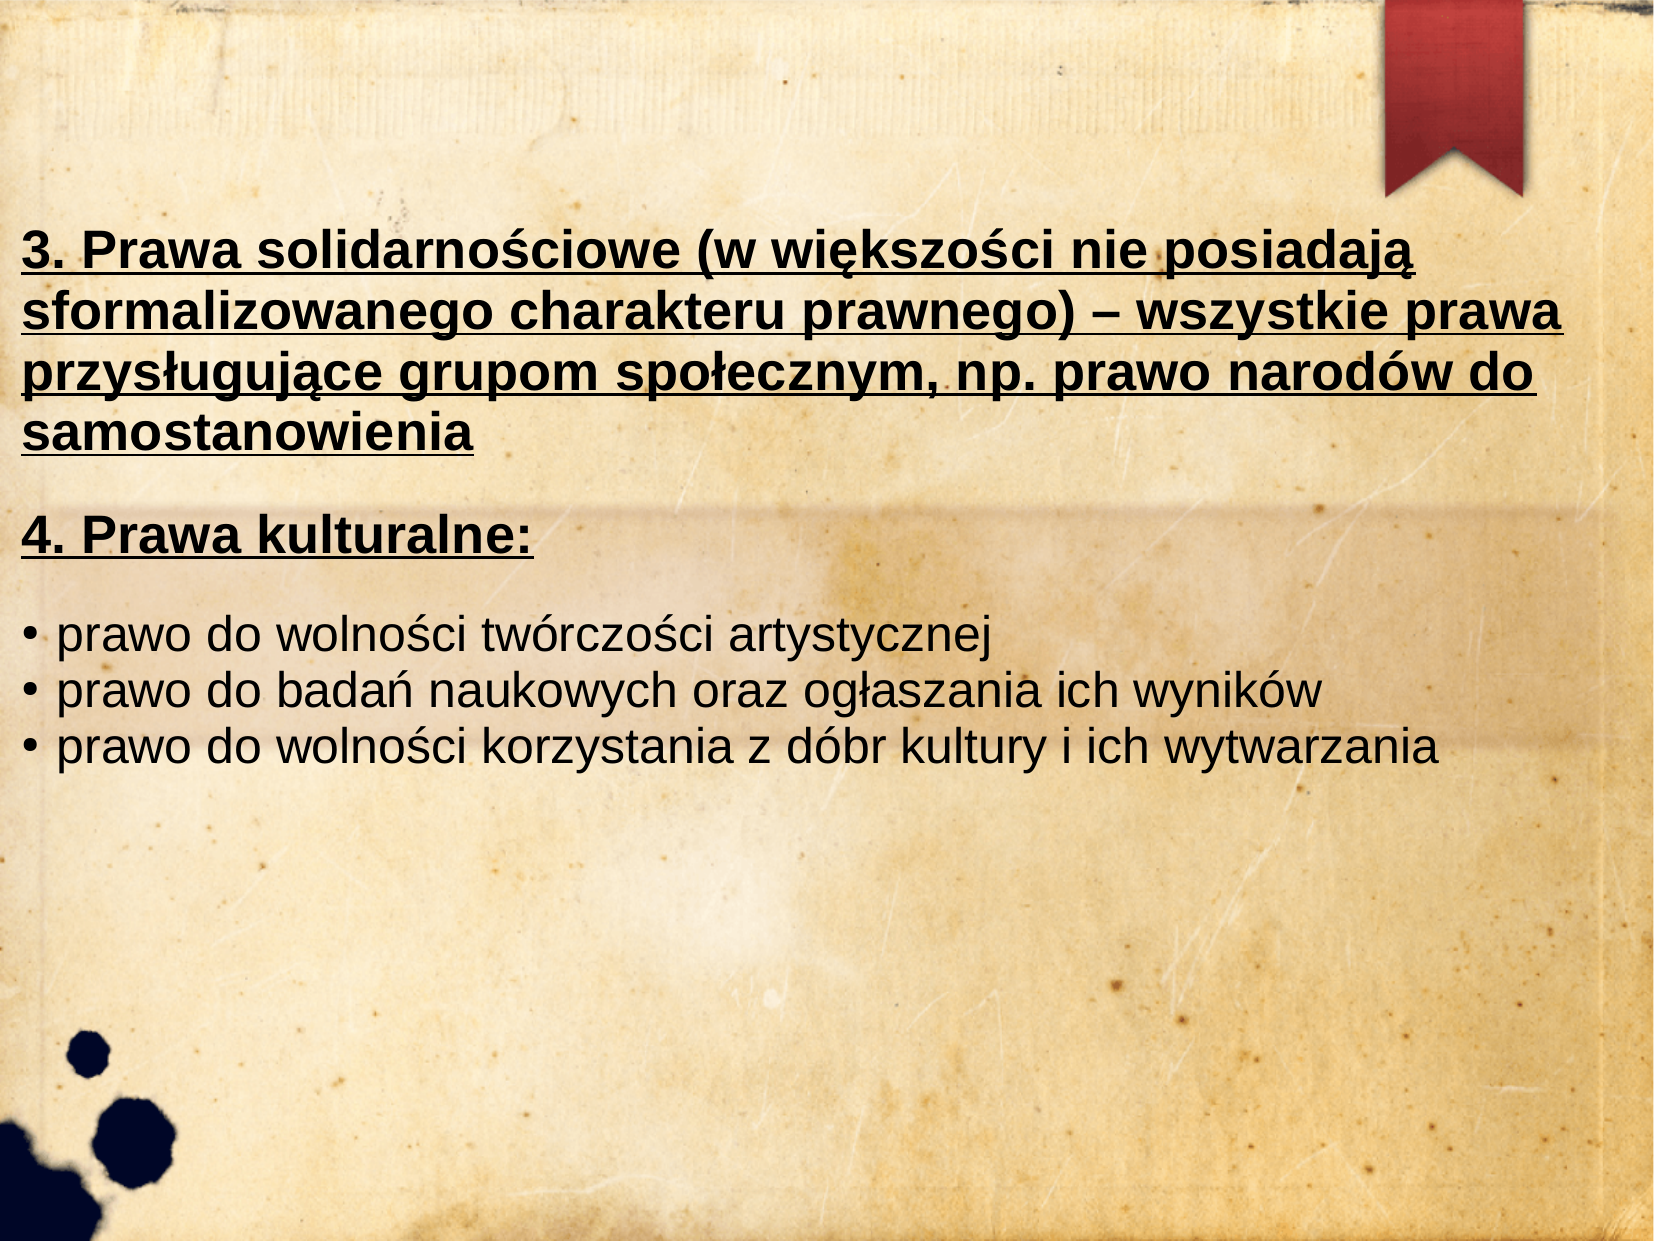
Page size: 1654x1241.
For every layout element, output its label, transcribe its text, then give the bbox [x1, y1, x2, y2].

picture [0, 0, 1654, 1241]
text_box 3. Prawa solidarnościowe (w większości nie posiadają sformalizowanego charakteru prawnego) – wszystkie prawa przysługujące grupom społecznym, np. prawo narodów do samostanowienia 4. Prawa kulturalne: prawo do wolności twórczości artystycznej prawo do badań naukowych oraz ogłaszania ich wyników prawo do wolności korzystania z dóbr kultury i ich wytwarzania [6, 212, 1648, 934]
